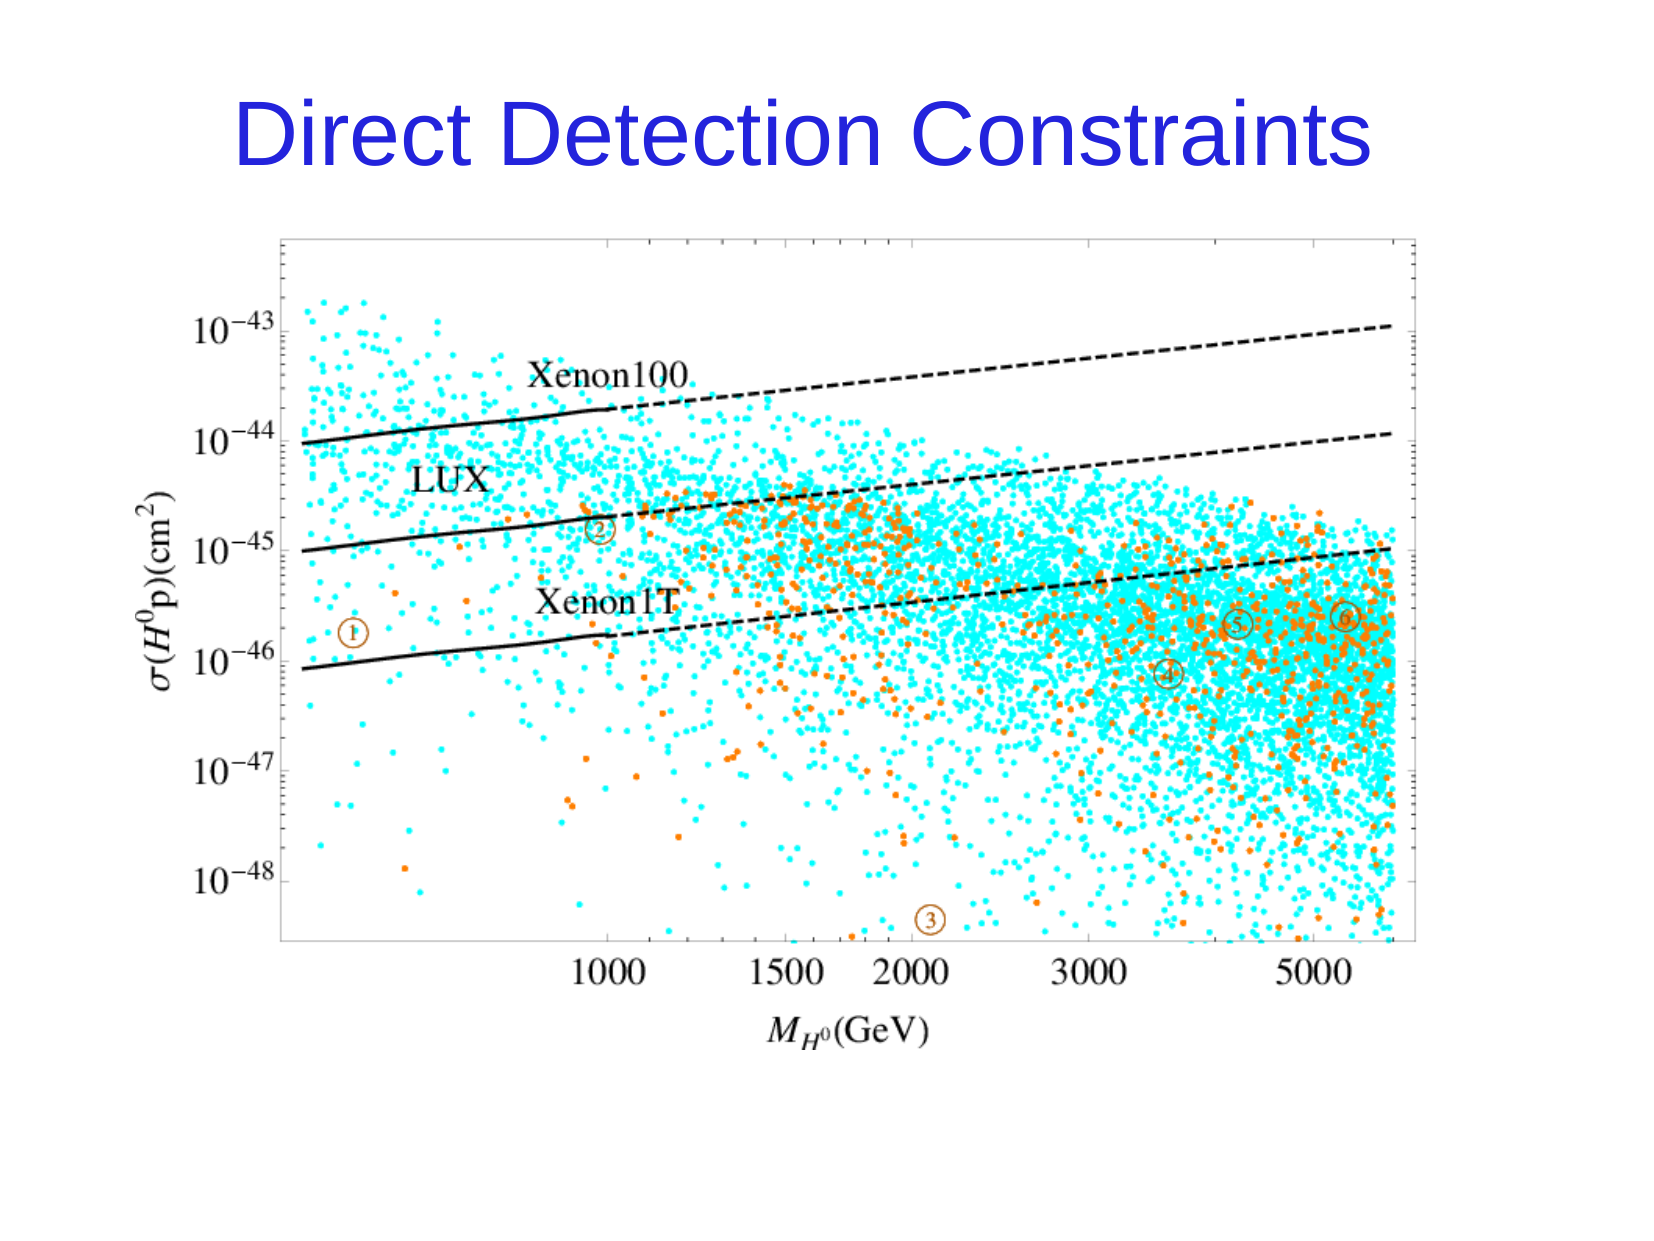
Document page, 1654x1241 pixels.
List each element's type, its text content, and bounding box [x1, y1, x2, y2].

title Direct Detection Constraints [60, 30, 1549, 238]
picture [135, 195, 1449, 1051]
